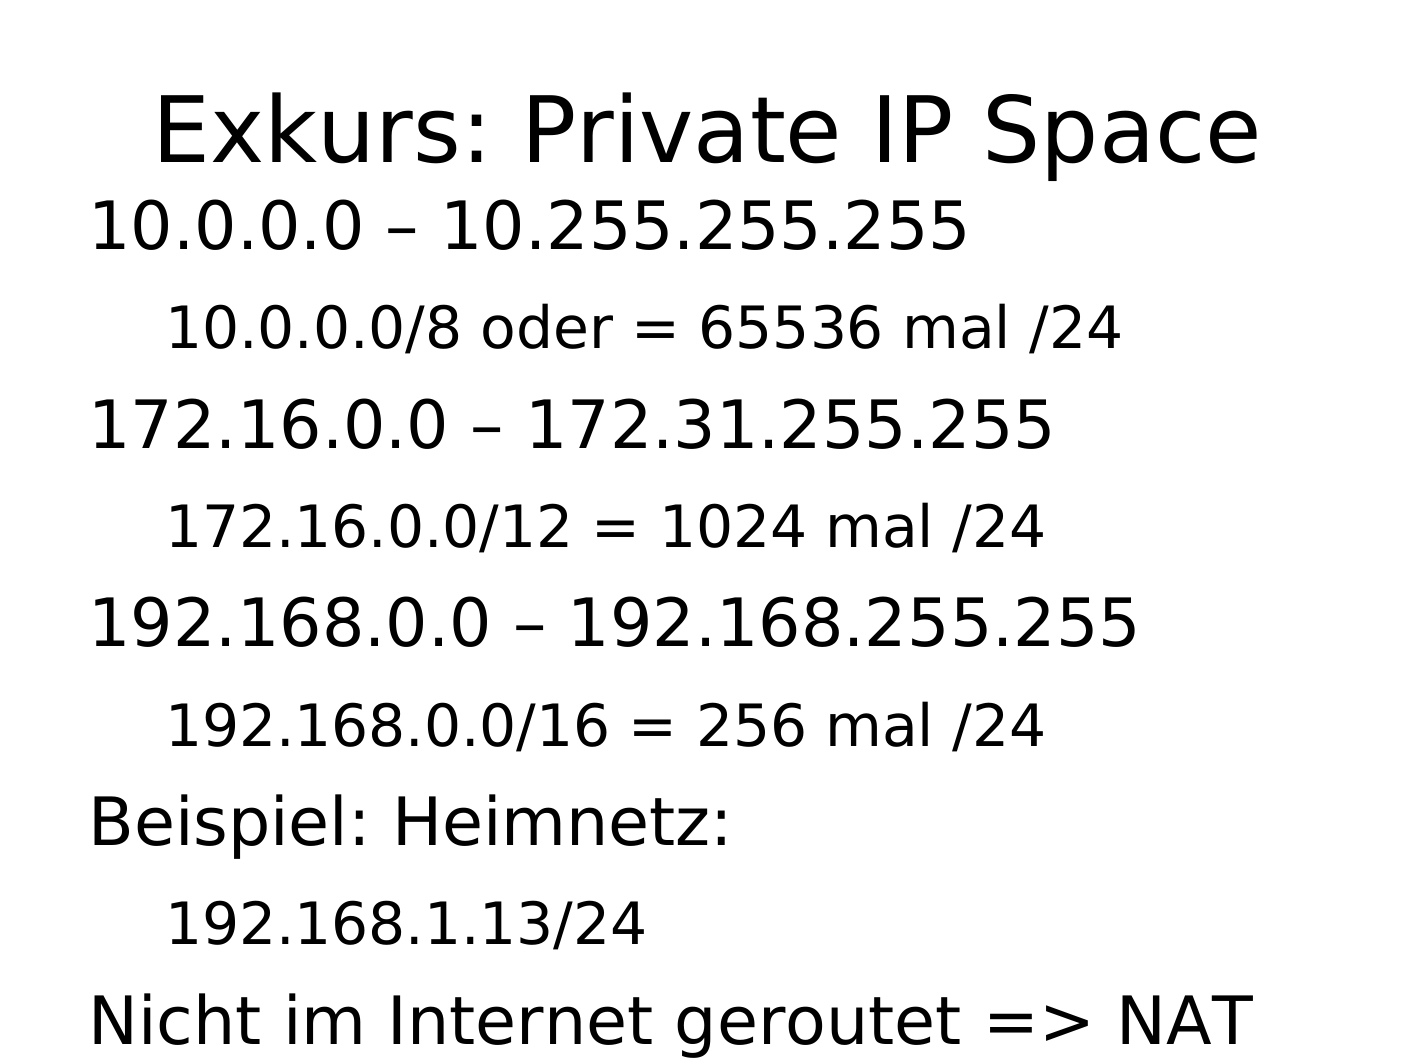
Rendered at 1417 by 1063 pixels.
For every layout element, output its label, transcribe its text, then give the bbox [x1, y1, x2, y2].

list 10.0.0.0 – 10.255.255.255 10.0.0.0/8 oder = 65536 mal /24 172.16.0.0 – 172.31.255.255 172.16.0.0/12 = 1024 mal /24 192.168.0.0 – 192.168.255.255 192.168.0.0/16 = 256 mal /24 Beispiel: Heimnetz: 192.168.1.13/24 Nicht im Internet geroutet => NAT [70, 187, 1346, 1060]
title Exkurs: Private IP Space [70, 49, 1346, 187]
